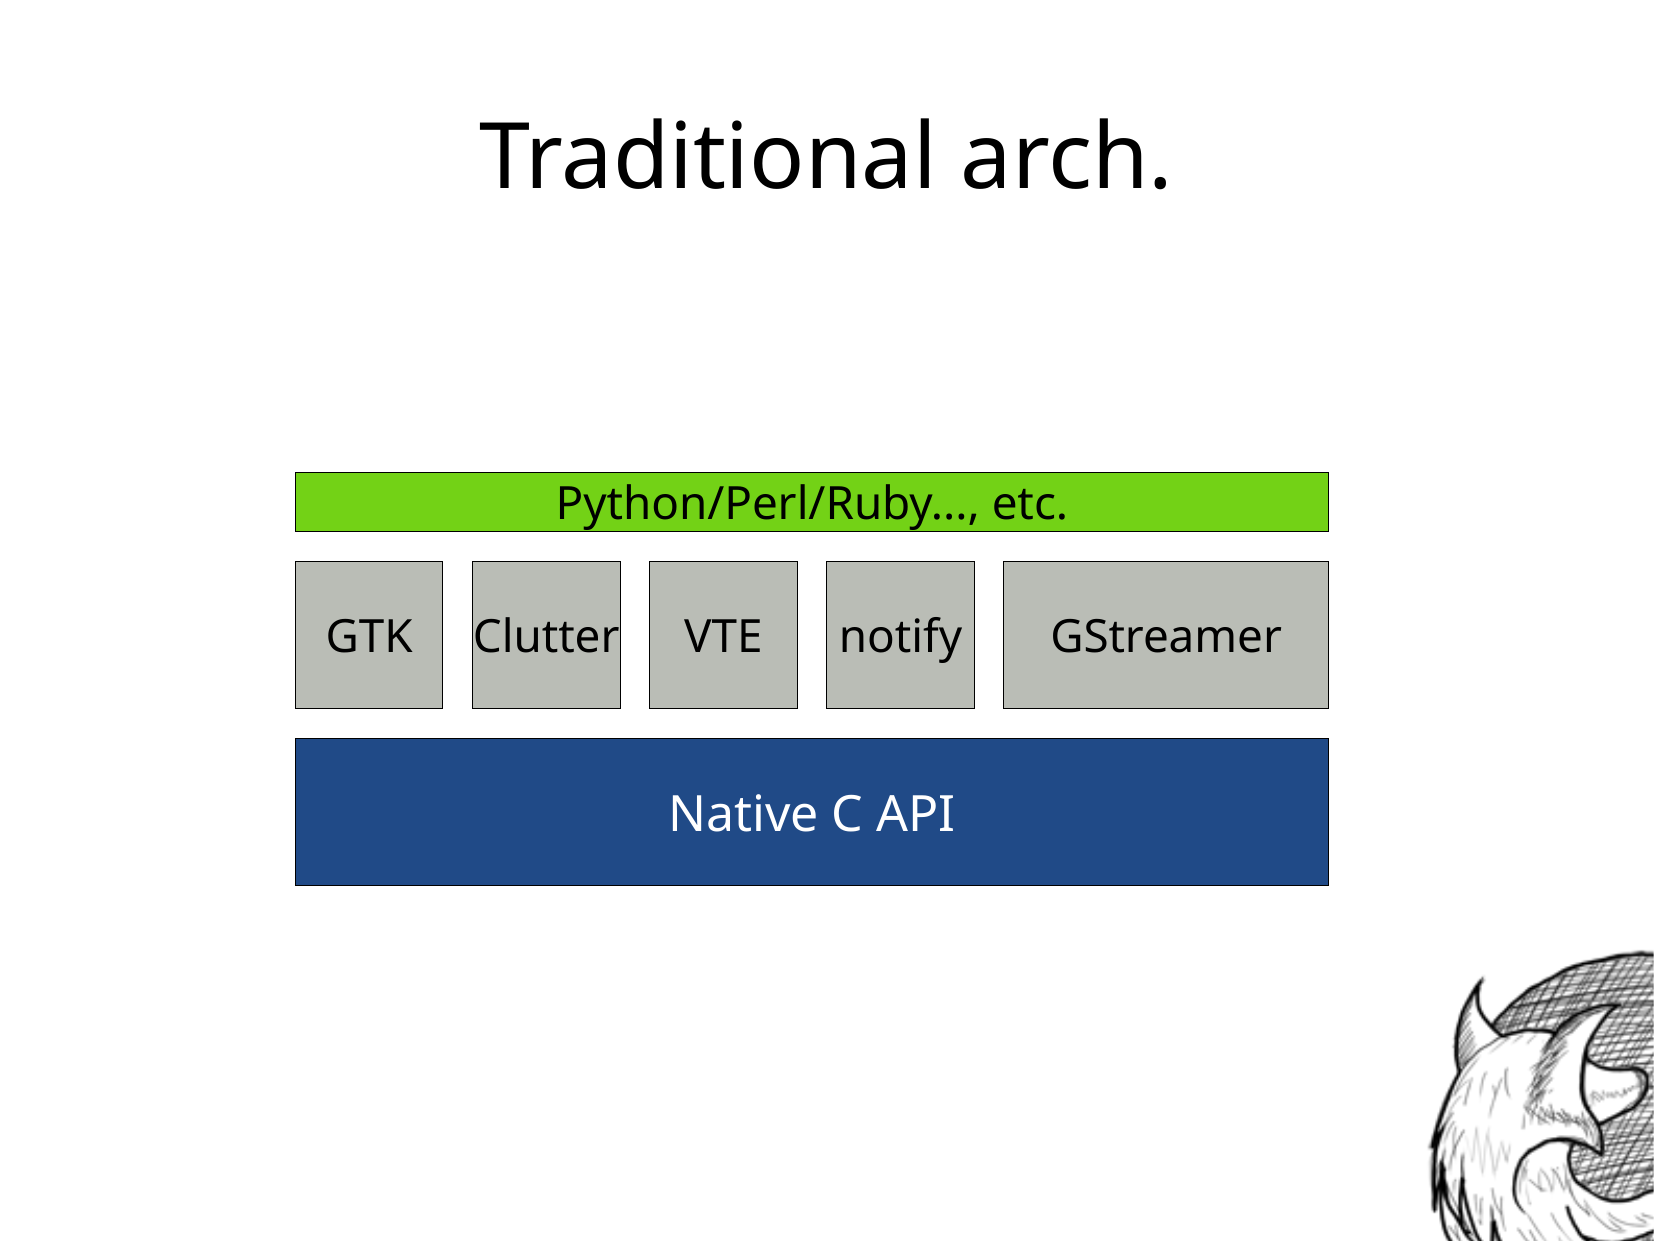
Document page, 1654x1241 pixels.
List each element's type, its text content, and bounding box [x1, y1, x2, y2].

text_box Native C API [295, 738, 1329, 886]
text_box Python/Perl/Ruby..., etc. [295, 472, 1329, 532]
text_box VTE [649, 561, 798, 709]
text_box notify [826, 561, 975, 709]
text_box Clutter [472, 561, 621, 709]
title Traditional arch. [82, 56, 1571, 250]
picture [1386, 915, 1654, 1241]
text_box GStreamer [1003, 561, 1329, 709]
text_box GTK [295, 561, 443, 709]
